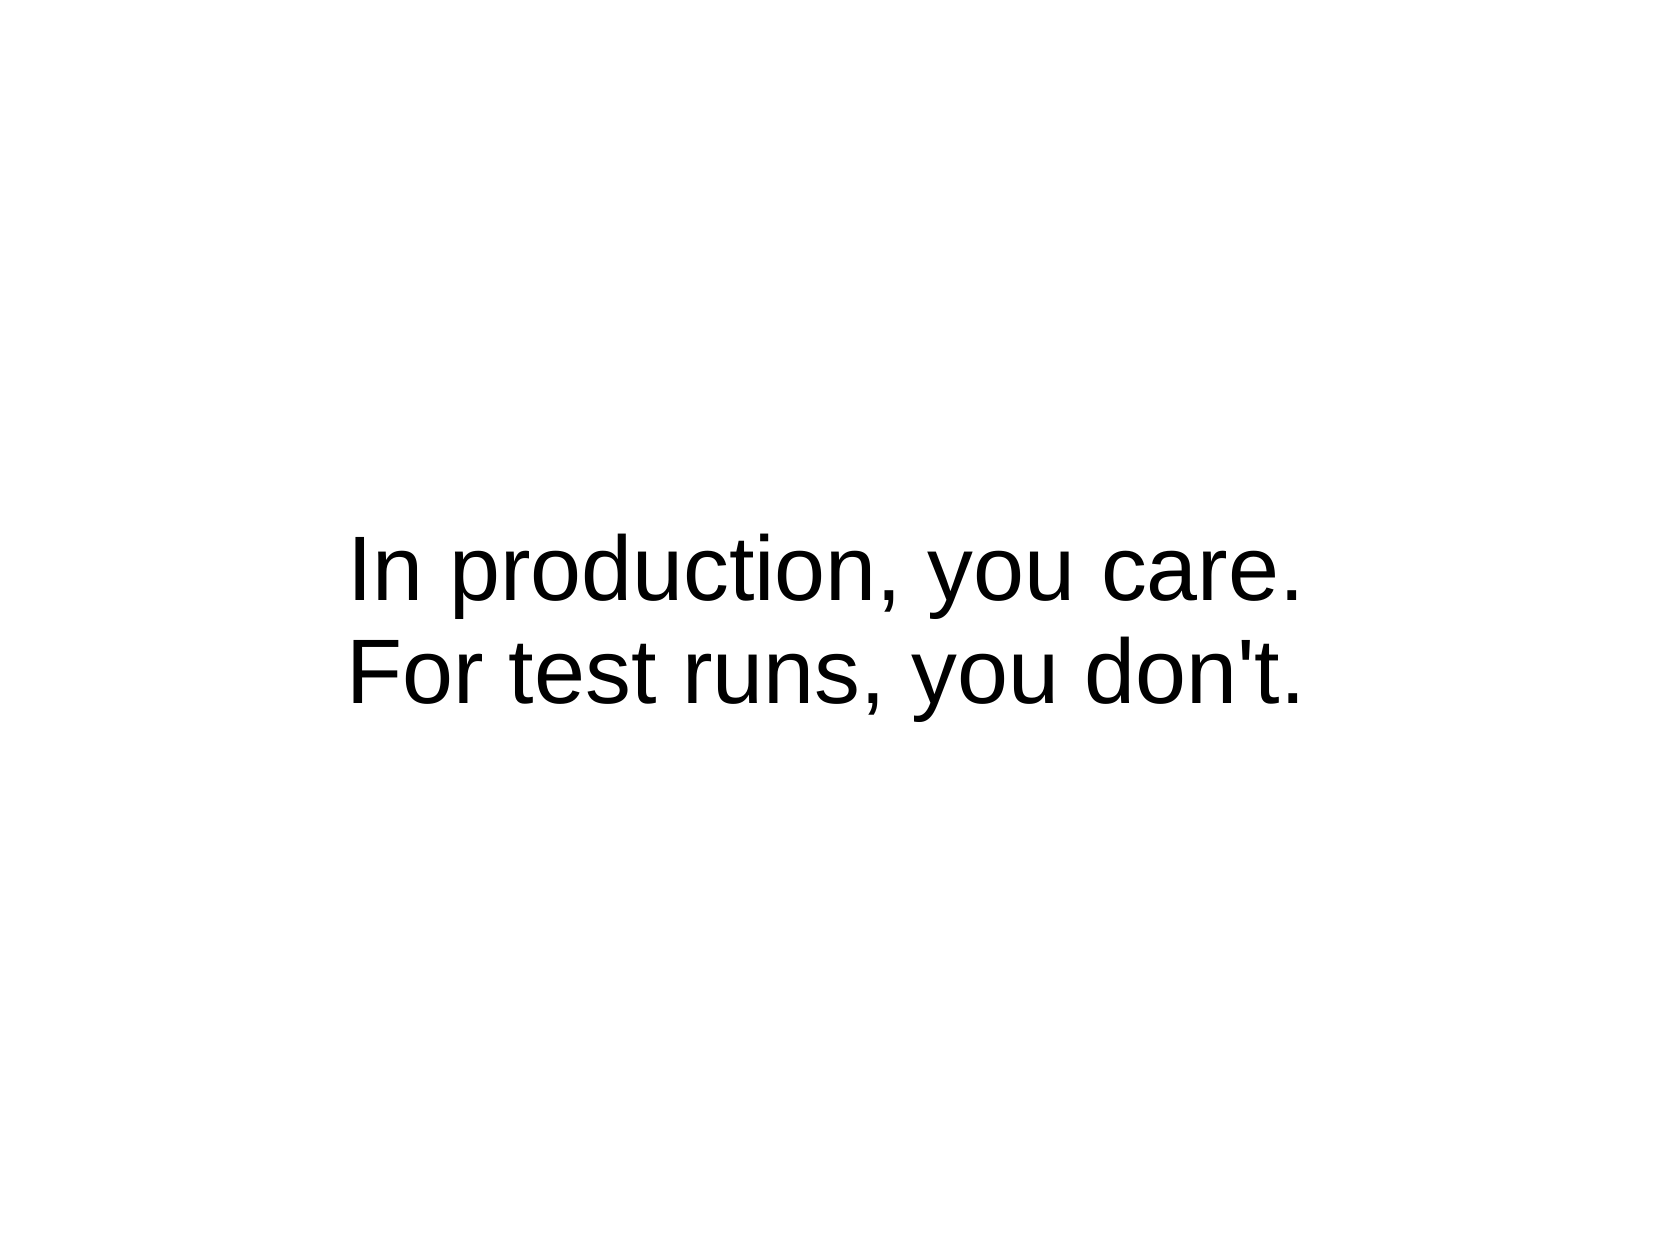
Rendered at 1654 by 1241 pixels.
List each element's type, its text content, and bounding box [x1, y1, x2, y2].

title In production, you care. For test runs, you don't. [82, 517, 1571, 723]
